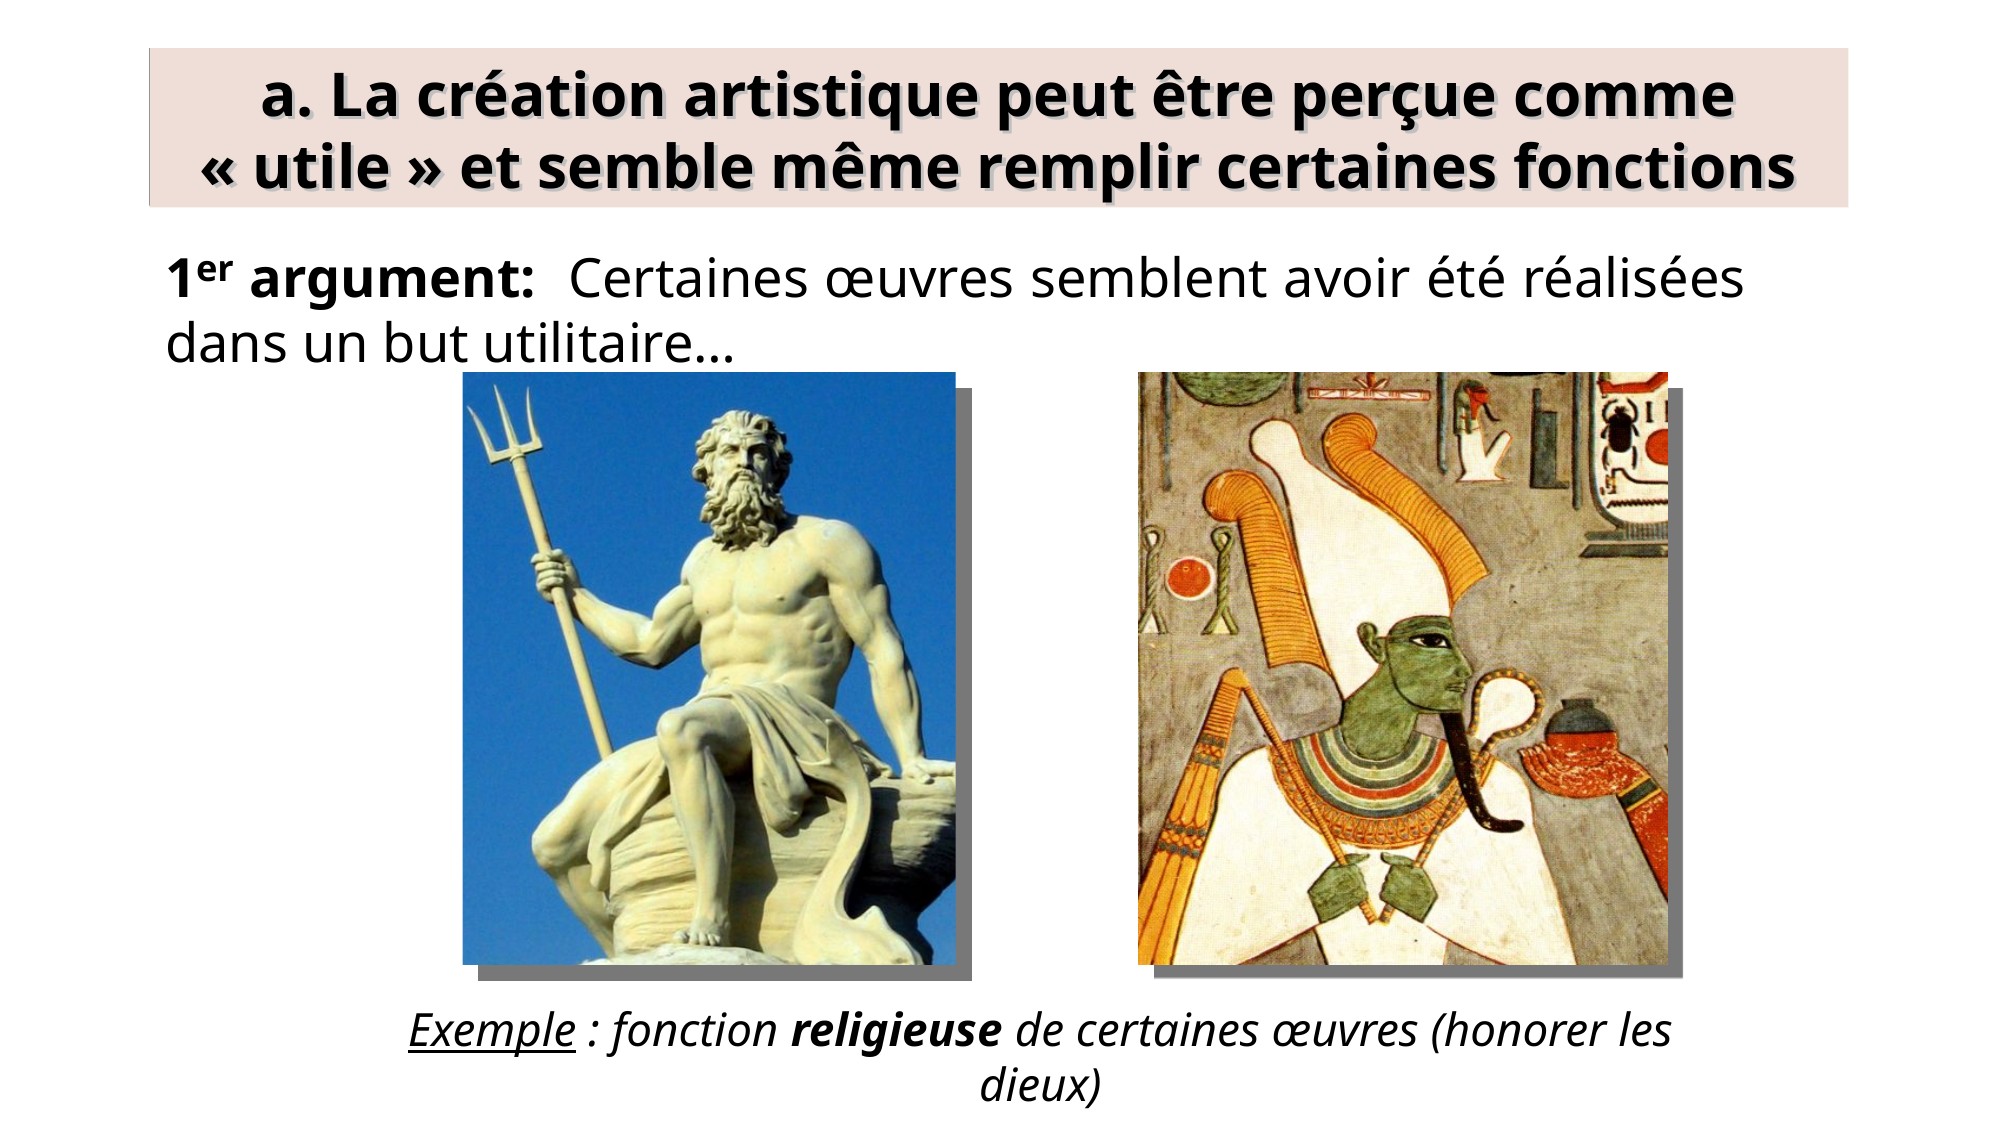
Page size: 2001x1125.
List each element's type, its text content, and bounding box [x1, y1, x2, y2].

picture [1138, 383, 1668, 965]
picture [462, 383, 956, 965]
title a. La création artistique peut être perçue comme « utile » et semble même remplir certaines fonctions [149, 48, 1849, 208]
text_box 1er argument: Certaines œuvres semblent avoir été réalisées dans un but utilitaire… [150, 235, 1849, 383]
text_box Exemple : fonction religieuse de certaines œuvres (honorer les dieux) [376, 992, 1705, 1064]
